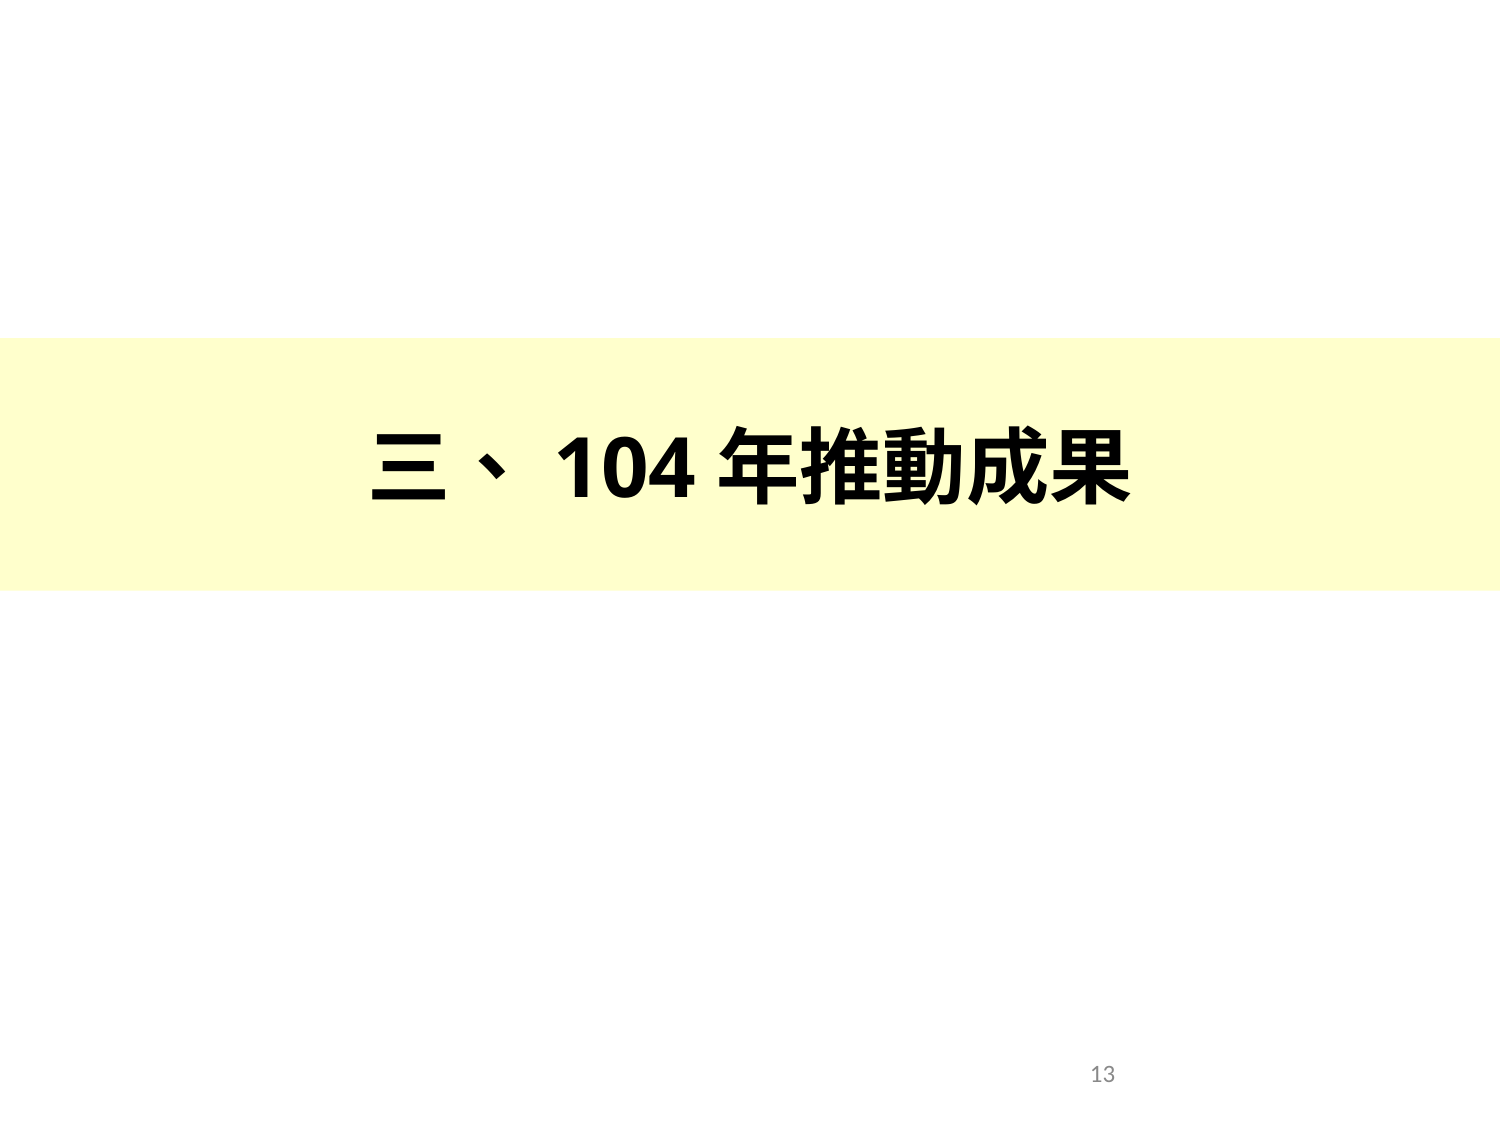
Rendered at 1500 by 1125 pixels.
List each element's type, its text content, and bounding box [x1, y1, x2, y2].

text_box [1074, 1042, 1426, 1103]
title 三、104年推動成果 [0, 338, 1500, 591]
